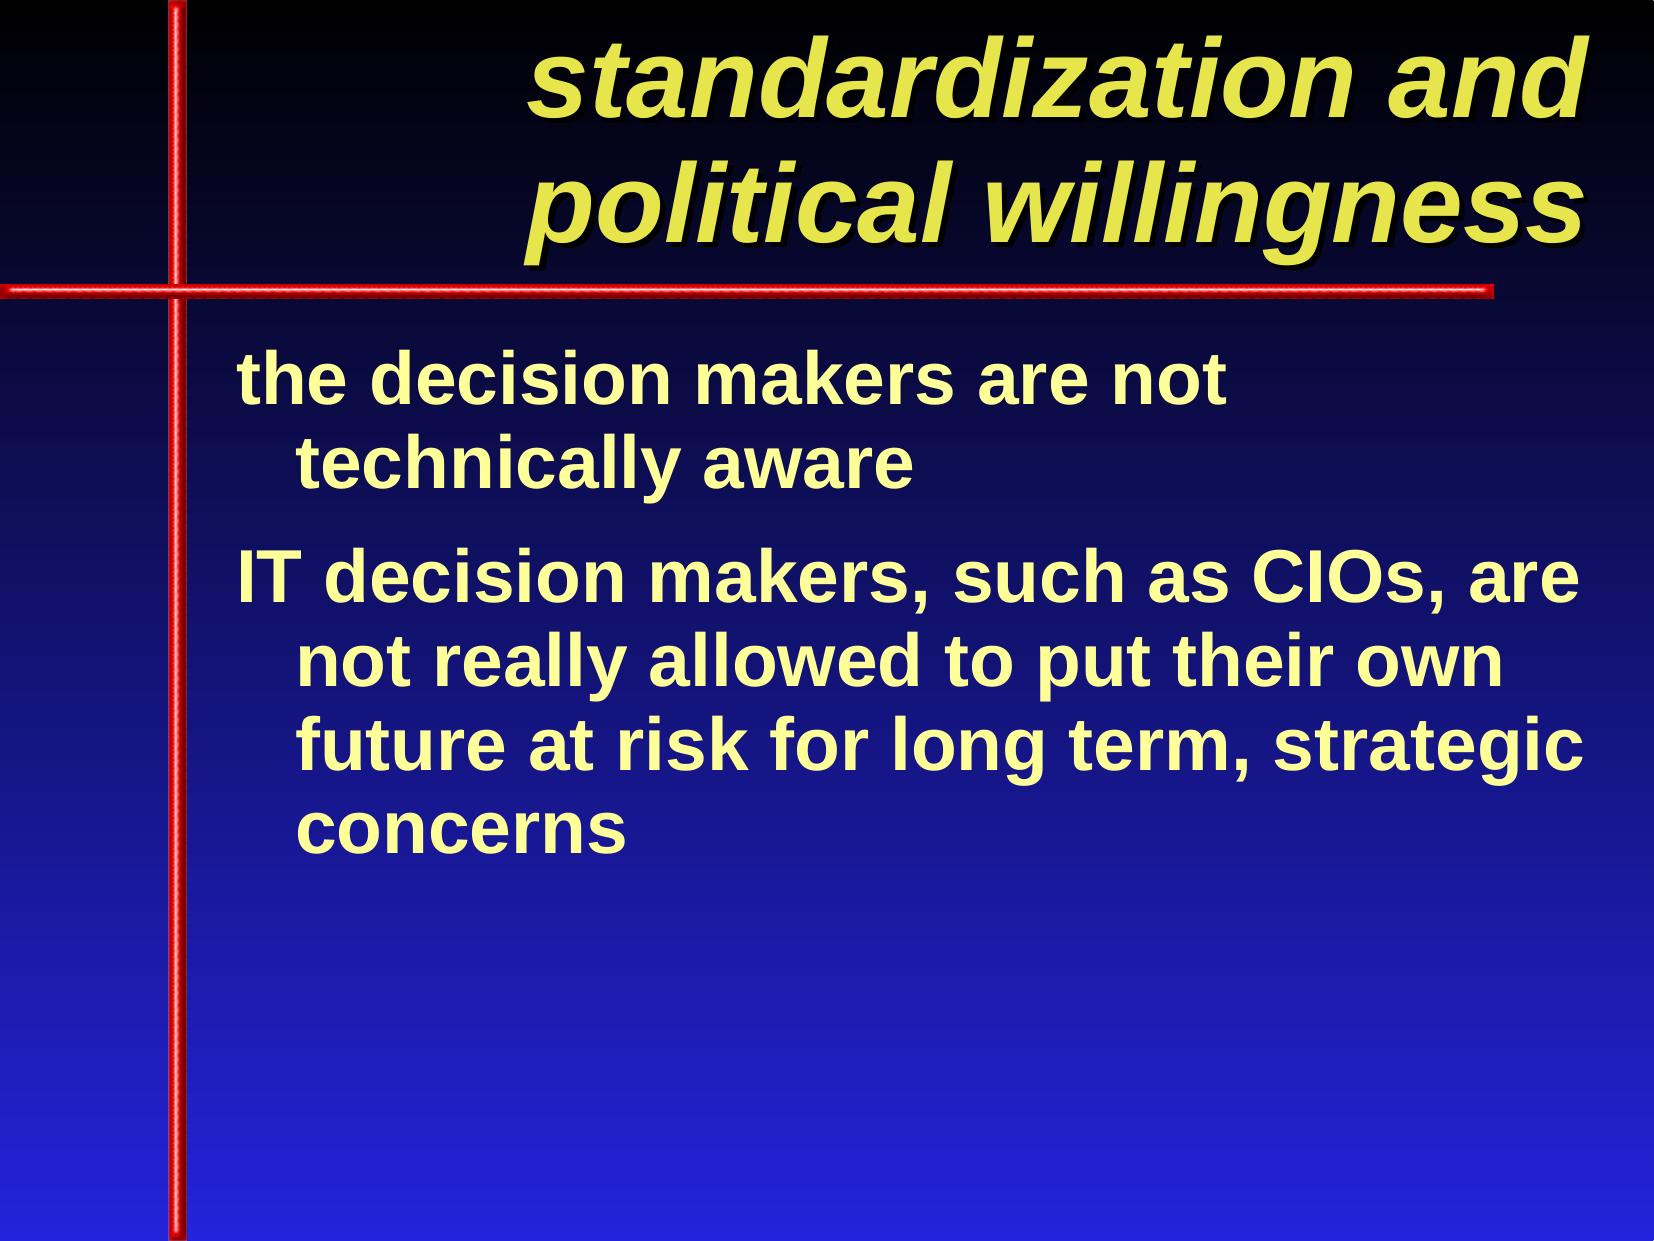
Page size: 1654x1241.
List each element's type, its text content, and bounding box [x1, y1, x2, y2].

title standardization and political willingness [177, 0, 1590, 282]
list the decision makers are not technically aware IT decision makers, such as CIOs, are not really allowed to put their own future at risk for long term, strategic concerns [236, 336, 1596, 1118]
picture [0, 1, 1495, 1240]
